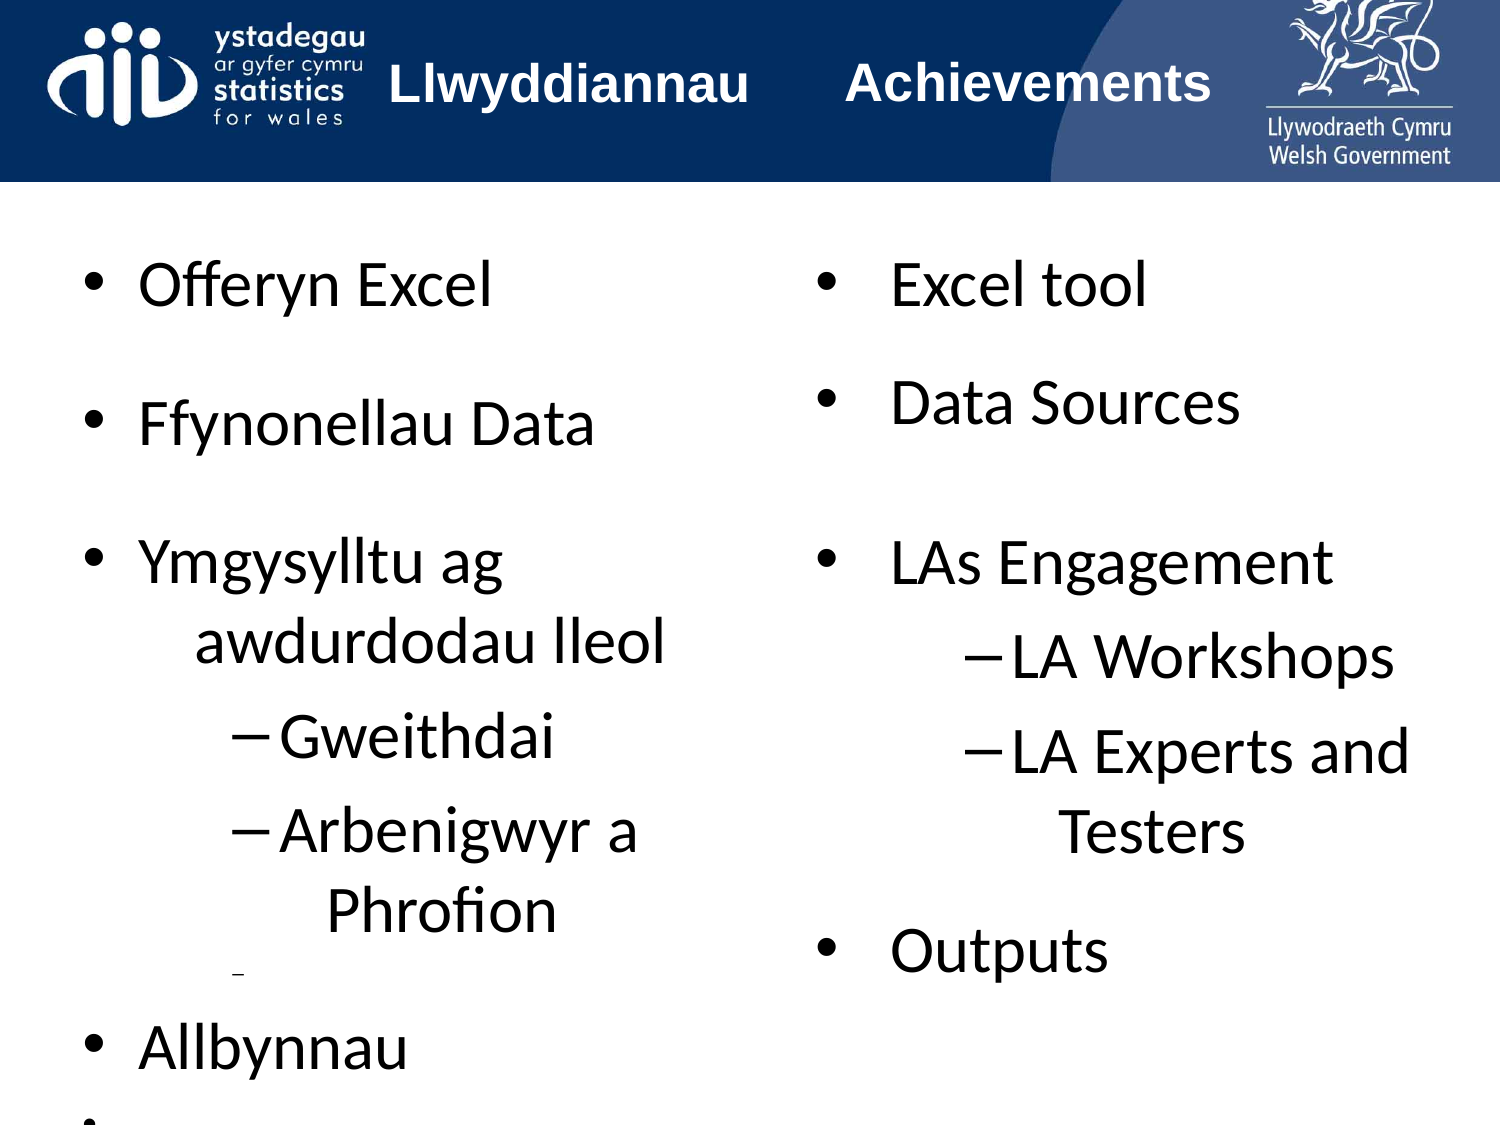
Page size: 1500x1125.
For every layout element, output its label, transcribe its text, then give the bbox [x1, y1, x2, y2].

list Offeryn Excel Ffynonellau Data Ymgysylltu ag awdurdodau lleol Gweithdai Arbenigwyr a Phrofion Allbynnau [67, 232, 764, 1097]
text_box Llwyddiannau [355, 0, 785, 168]
picture [0, 0, 1500, 182]
title Achievements [813, 3, 1245, 157]
text_box Excel tool Data Sources LAs Engagement LA Workshops LA Experts and Testers Outputs [800, 232, 1500, 1097]
